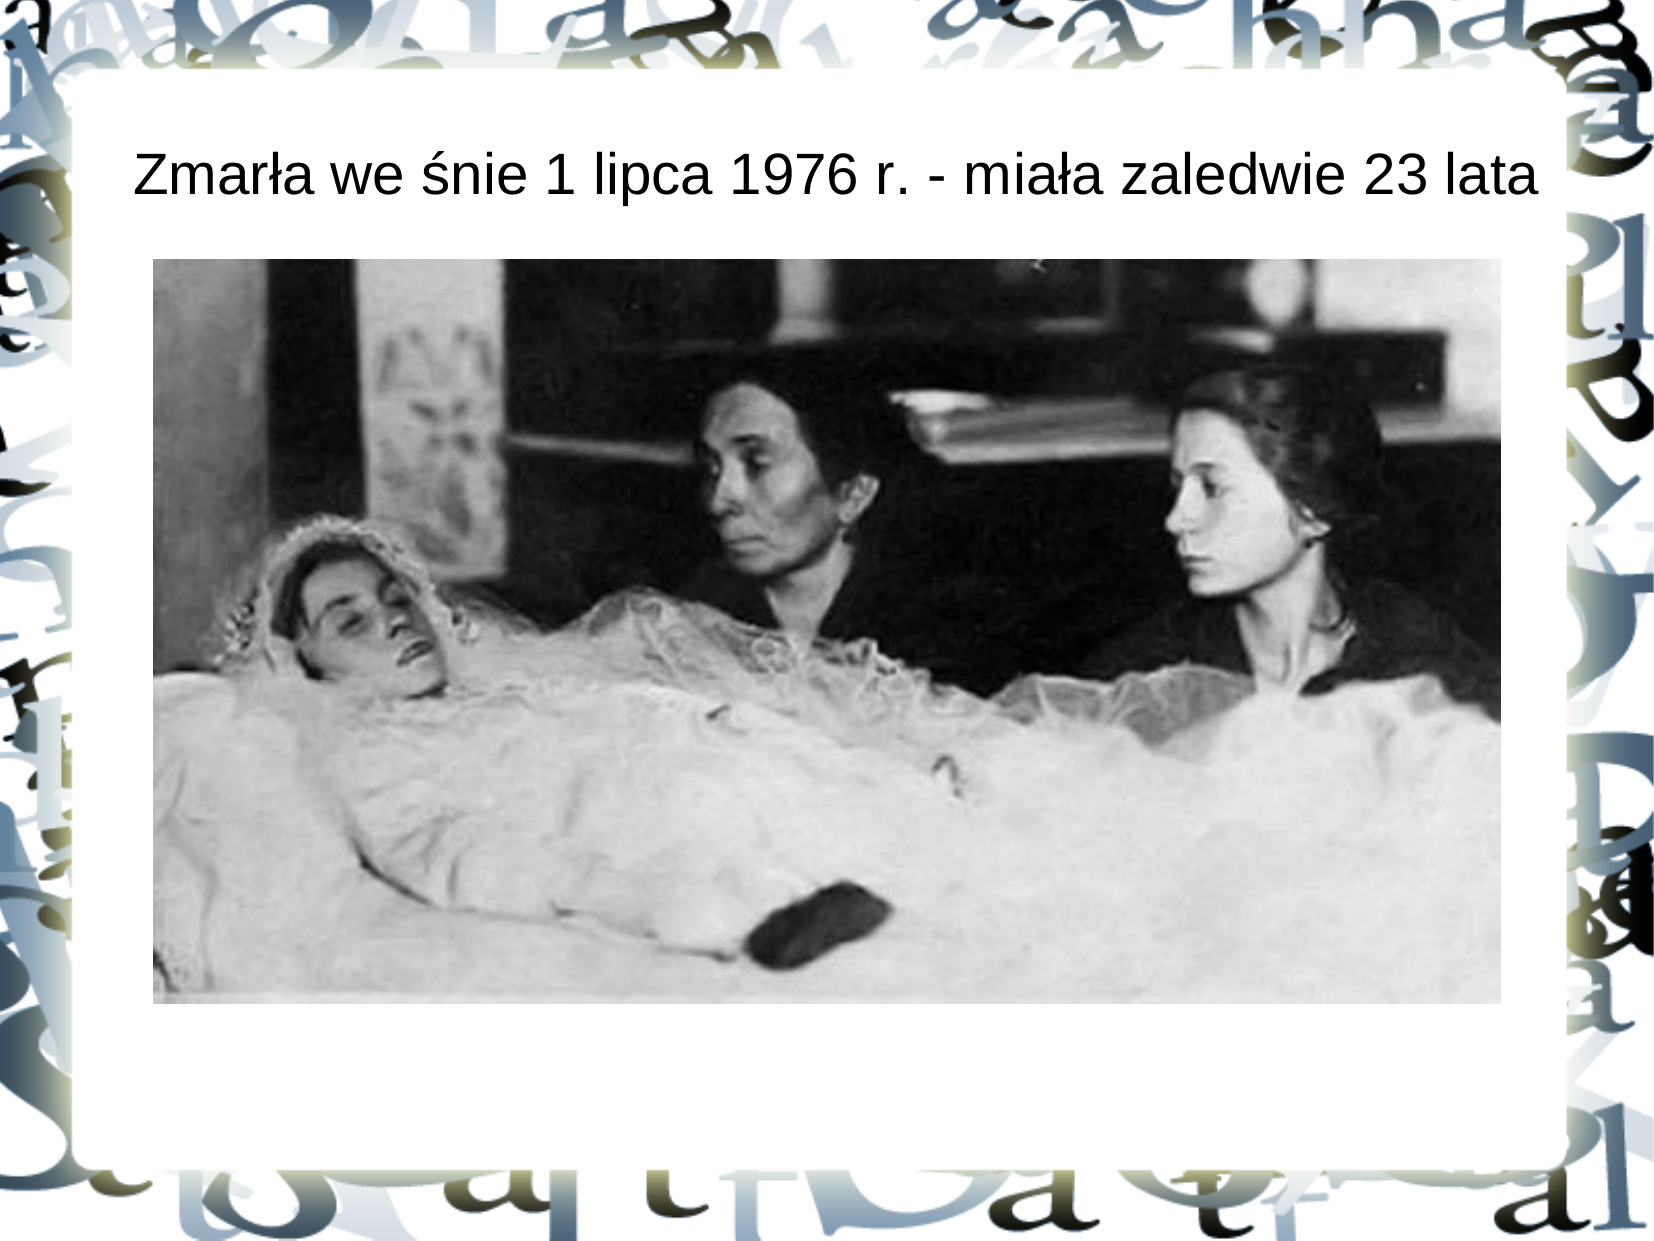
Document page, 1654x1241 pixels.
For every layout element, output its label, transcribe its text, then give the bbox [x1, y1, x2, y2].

list Zmarła we śnie 1 lipca 1976 r. - miała zaledwie 23 lata [59, 141, 1560, 240]
picture [0, 0, 1654, 1241]
